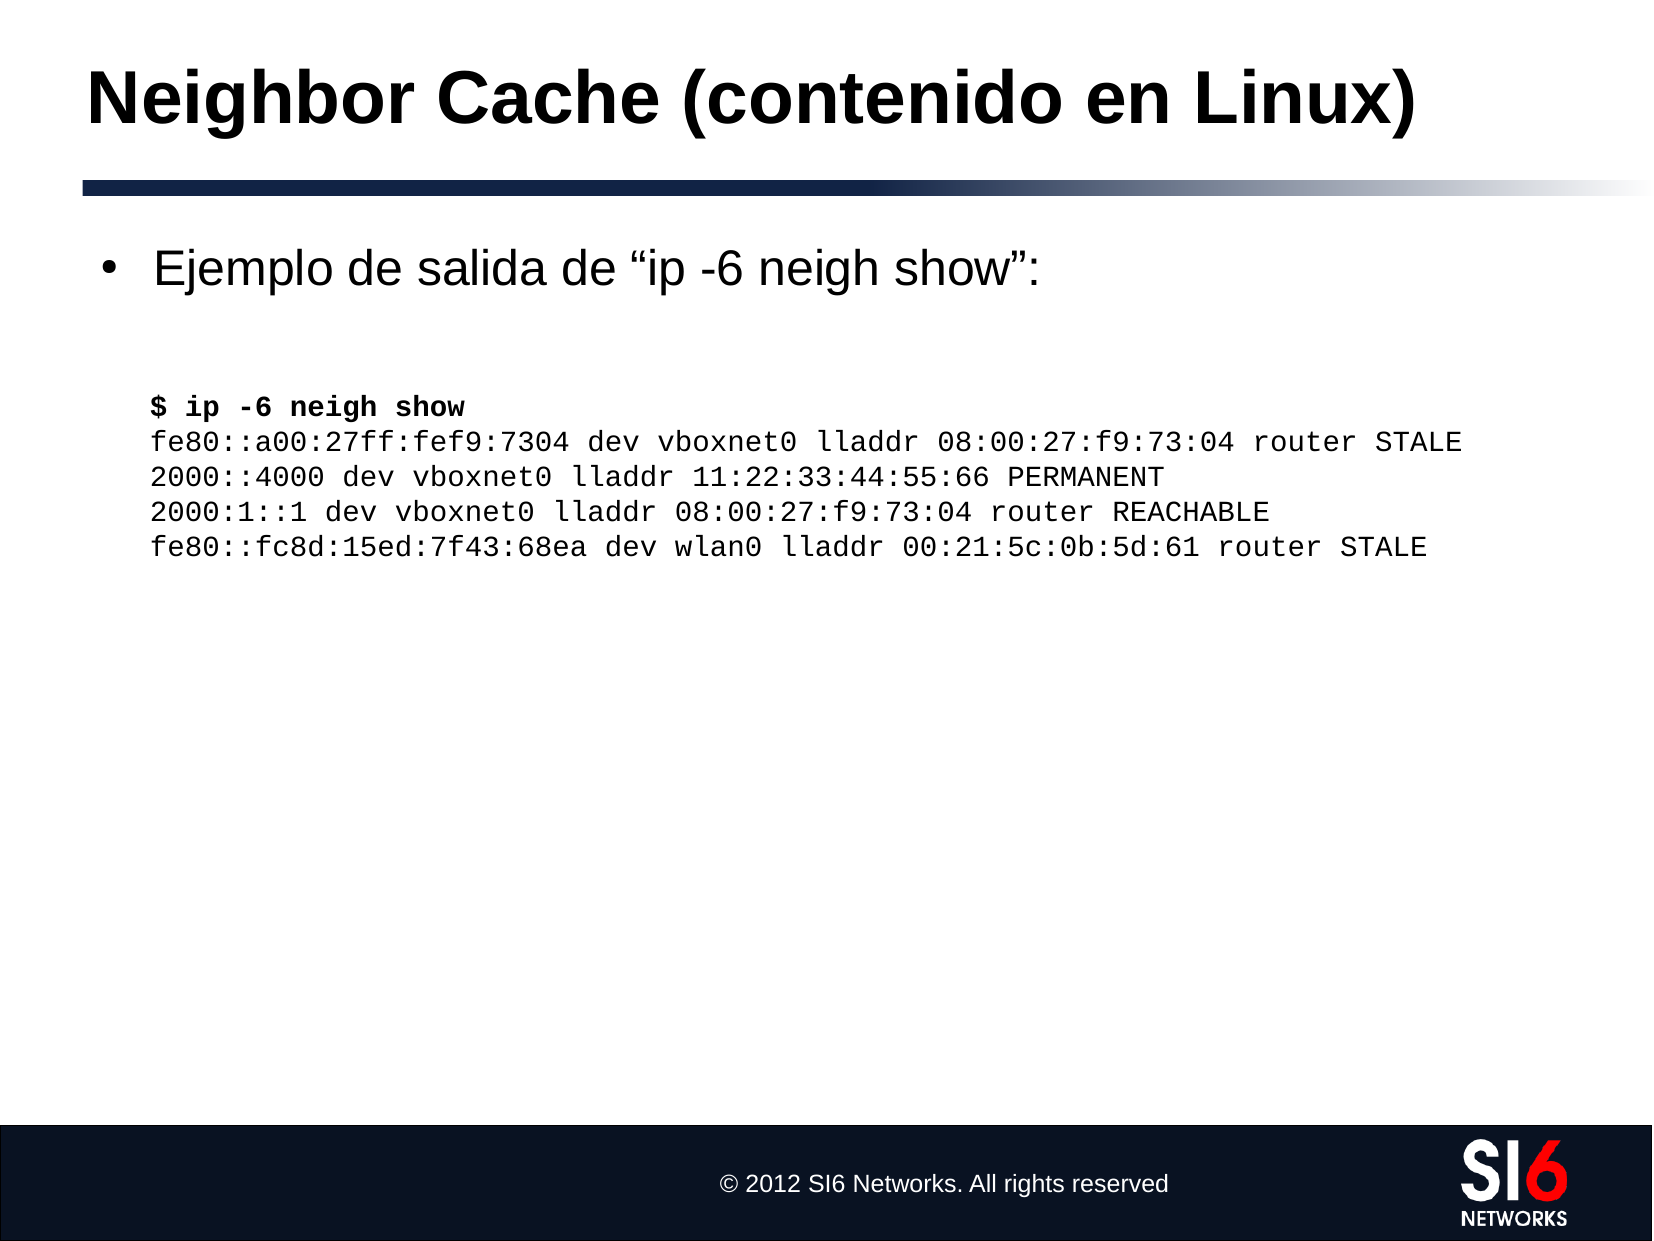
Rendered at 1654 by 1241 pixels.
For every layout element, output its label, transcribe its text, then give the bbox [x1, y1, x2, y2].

title Neighbor Cache (contenido en Linux) [86, 30, 1576, 166]
picture [1461, 1139, 1567, 1226]
text_box $ ip -6 neigh show fe80::a00:27ff:fef9:7304 dev vboxnet0 lladdr 08:00:27:f9:73:04 router STALE 2000::4000 dev vboxnet0 lladdr 11:22:33:44:55:66 PERMANENT 2000:1::1 dev vboxnet0 lladdr 08:00:27:f9:73:04 router REACHABLE fe80::fc8d:15ed:7f43:68ea dev wlan0 lladdr 00:21:5c:0b:5d:61 router STALE [134, 379, 1482, 571]
list Ejemplo de salida de “ip -6 neigh show”: [82, 240, 1571, 1059]
